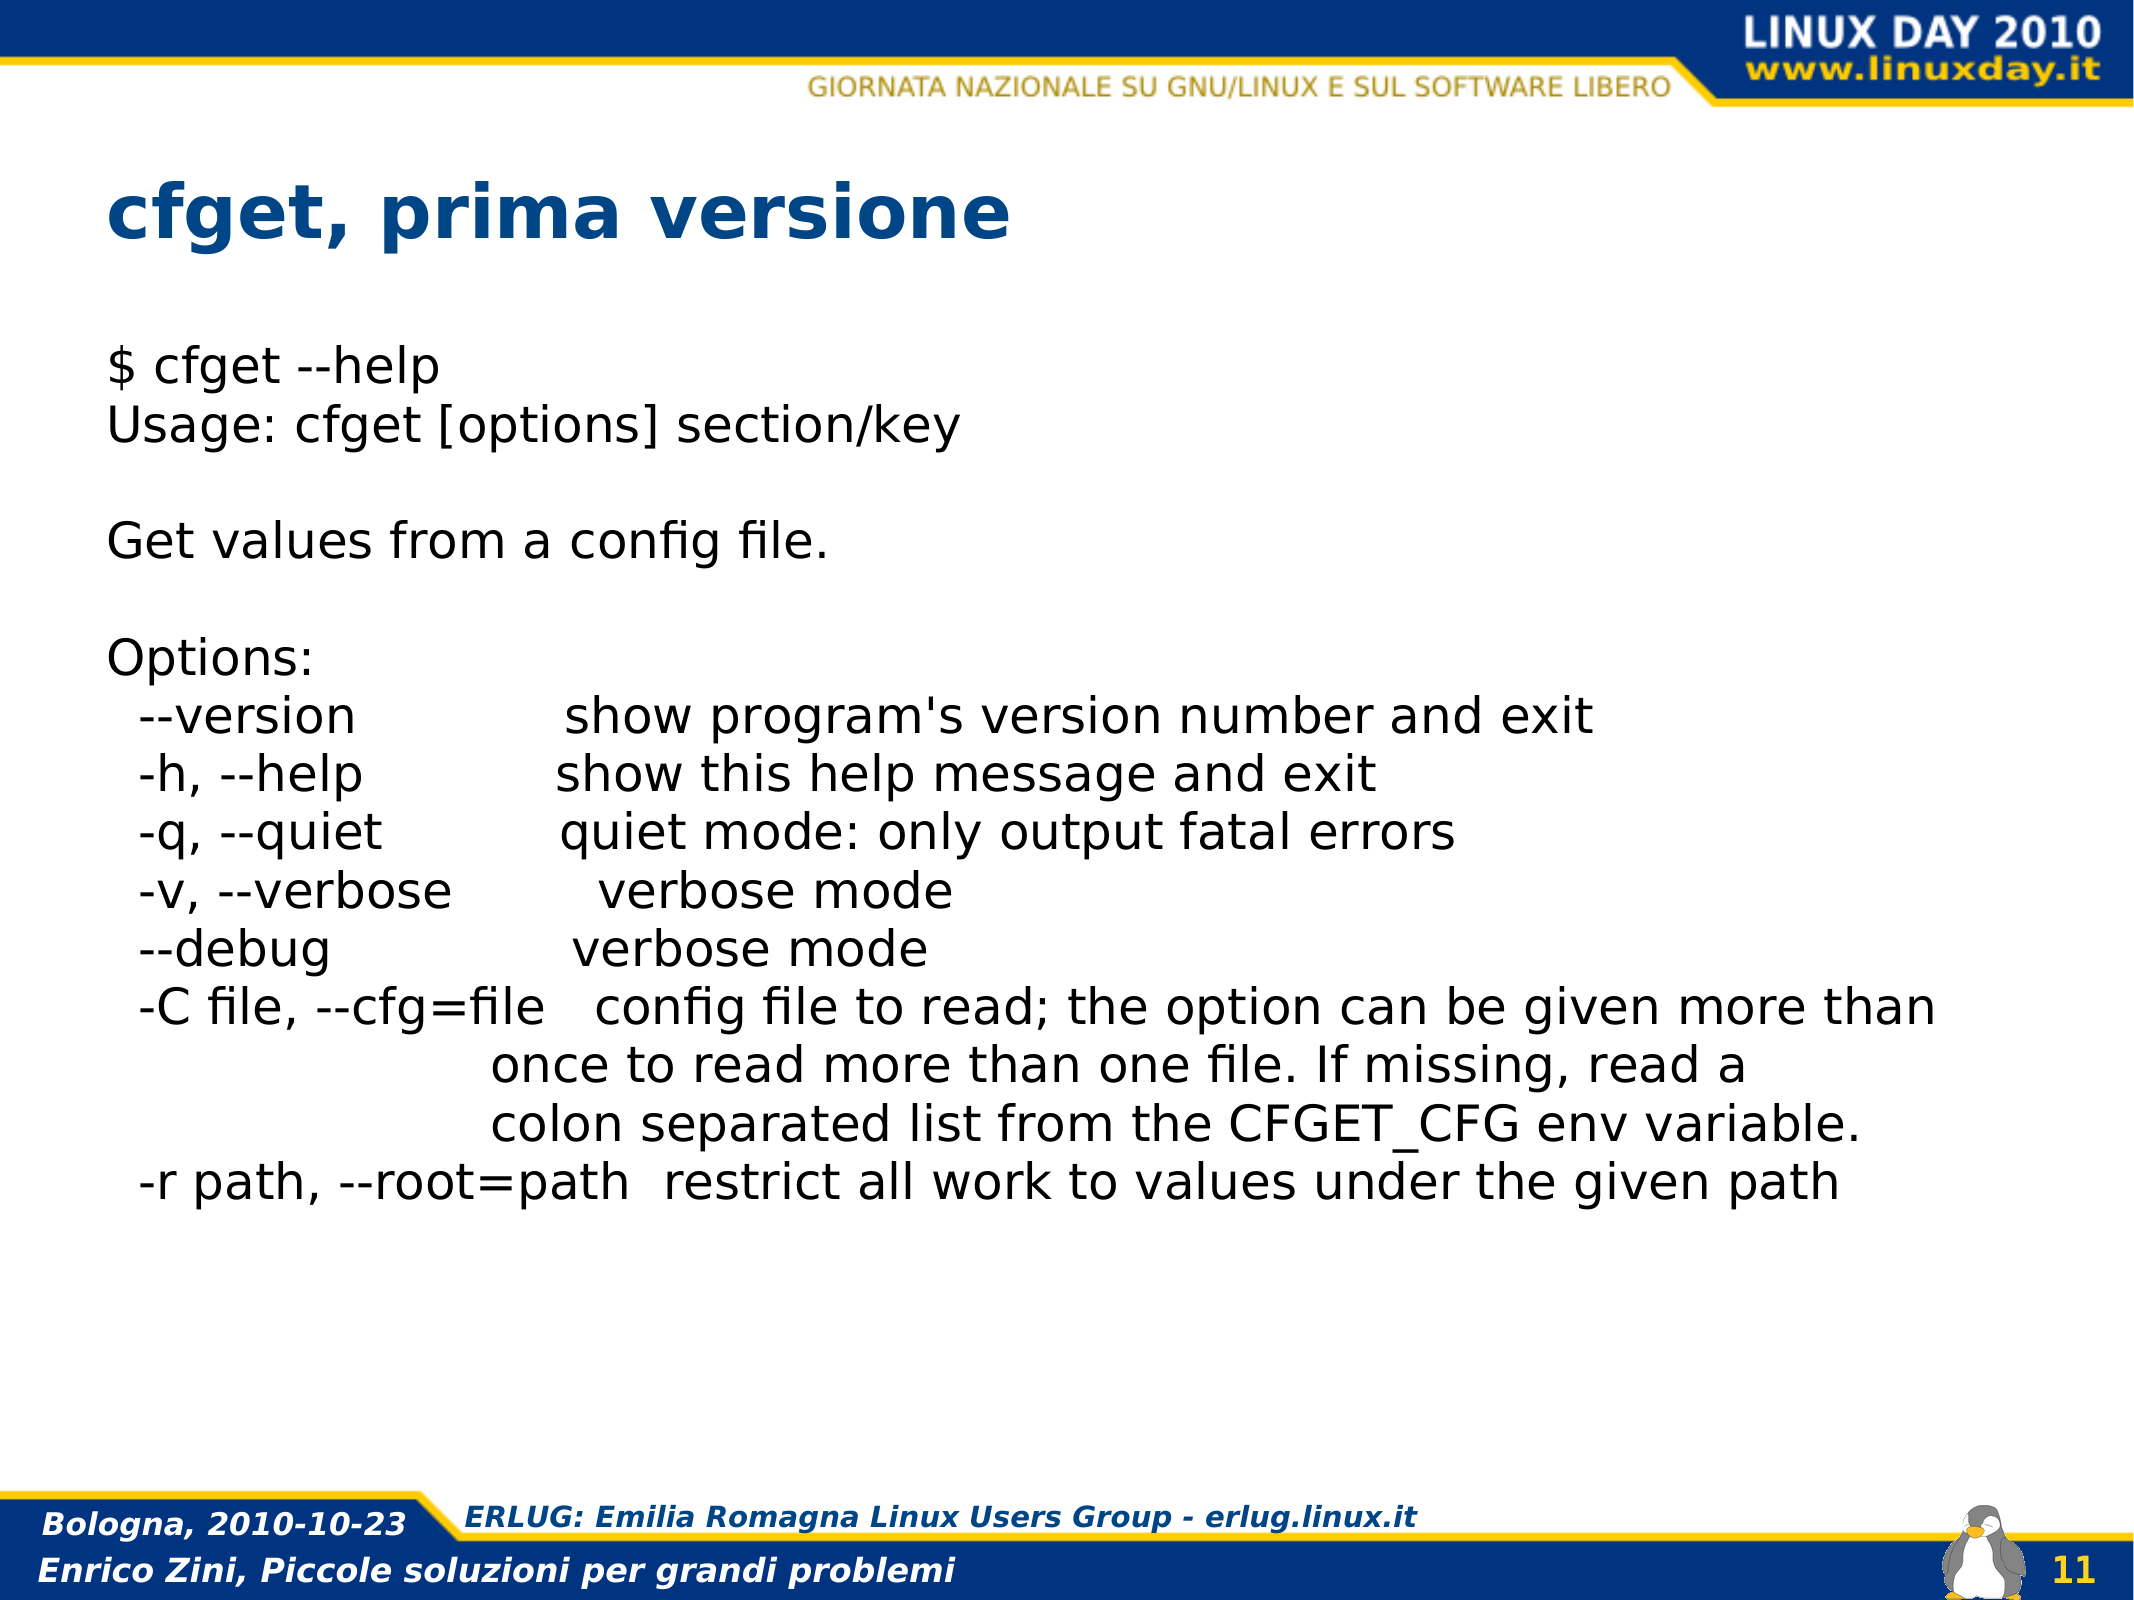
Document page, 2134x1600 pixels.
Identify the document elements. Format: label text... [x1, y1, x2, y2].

picture [0, 0, 2134, 1600]
title cfget, prima versione [106, 159, 2080, 267]
text_box $ cfget --help Usage: cfget [options] section/key Get values from a config file. Options: --version show program's version number and exit -h, --help show this help message and exit -q, --quiet quiet mode: only output fatal errors -v, --verbose verbose mode --debug verbose mode -C file, --cfg=file config file to read; the option can be given more than once to read more than one file. If missing, read a colon separated list from the CFGET_CFG env variable. -r path, --root=path restrict all work to values under the given path [106, 337, 2063, 1351]
